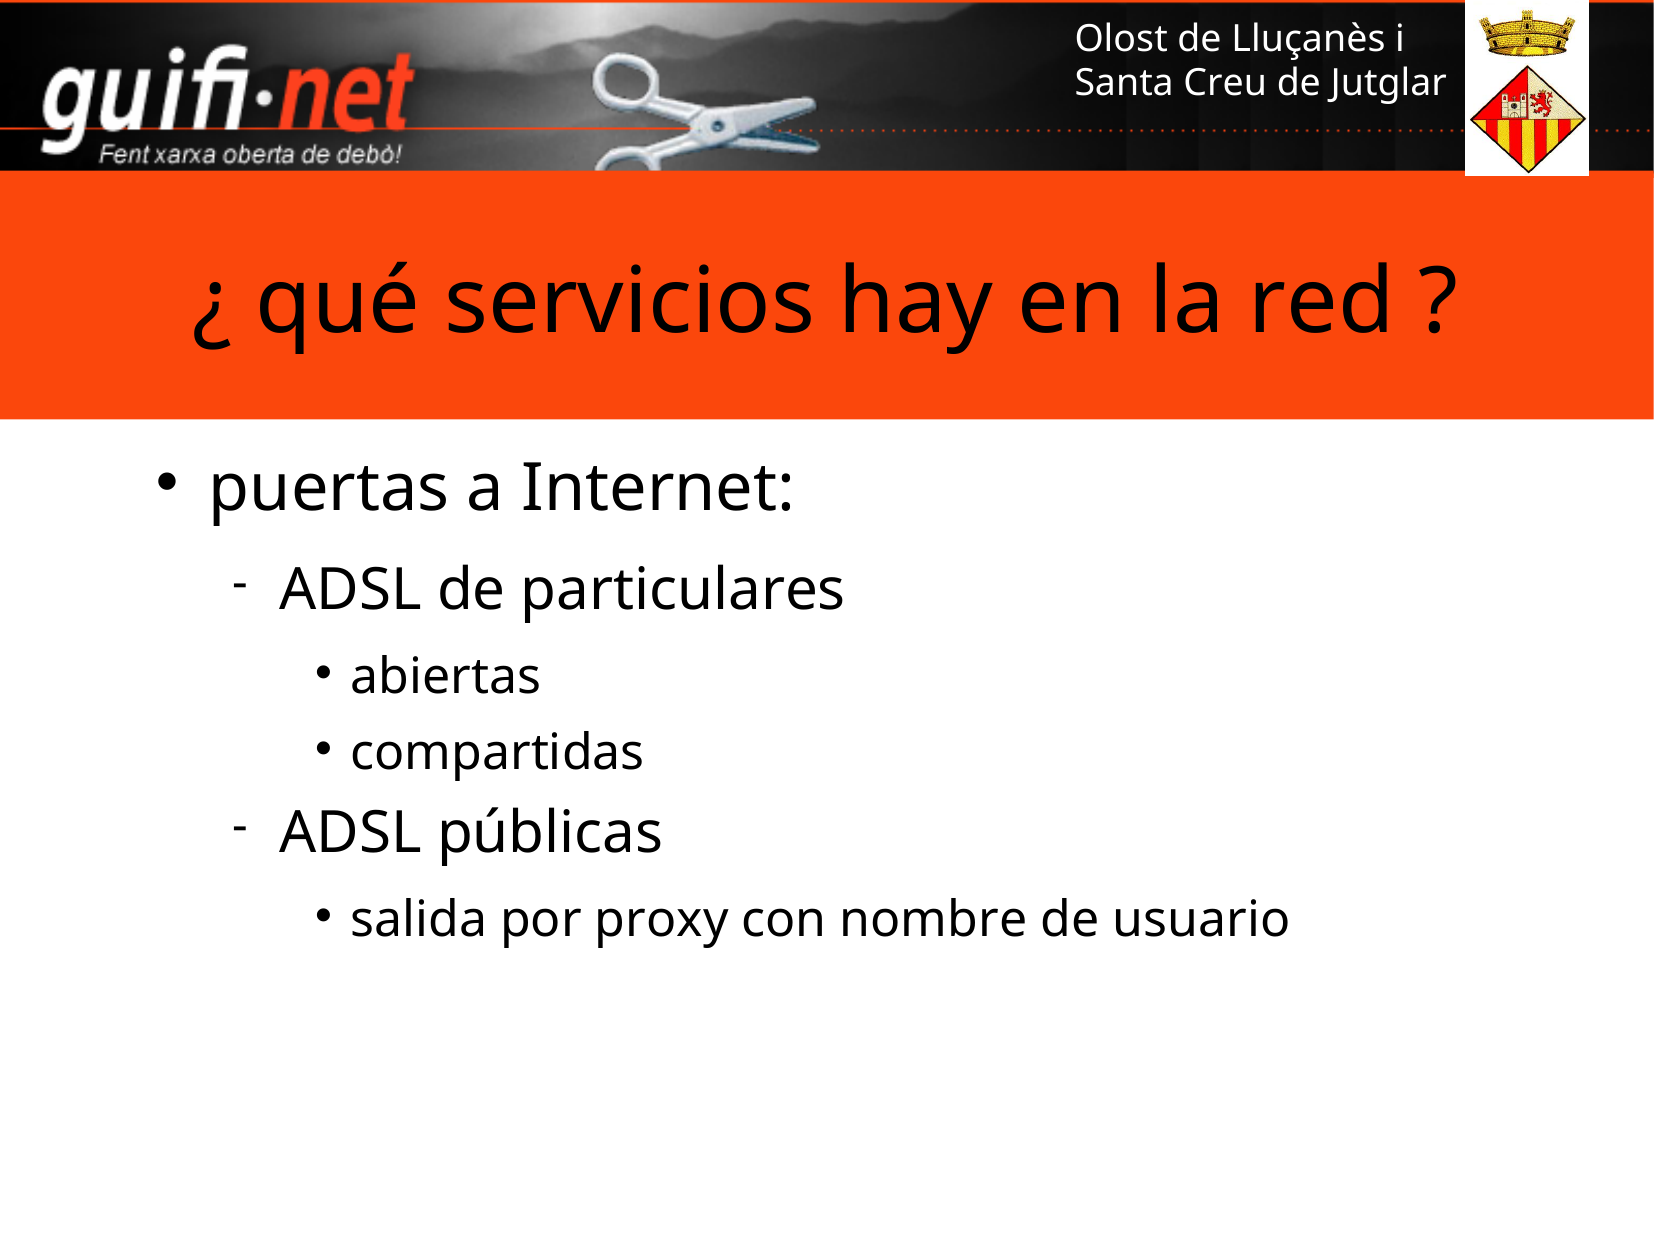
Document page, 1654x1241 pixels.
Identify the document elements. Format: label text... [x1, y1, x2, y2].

picture [0, 0, 1654, 176]
list puertas a Internet: ADSL de particulares abiertas compartidas ADSL públicas salida por proxy con nombre de usuario [138, 445, 1551, 1172]
title ¿ qué servicios hay en la red ? [119, 191, 1532, 407]
